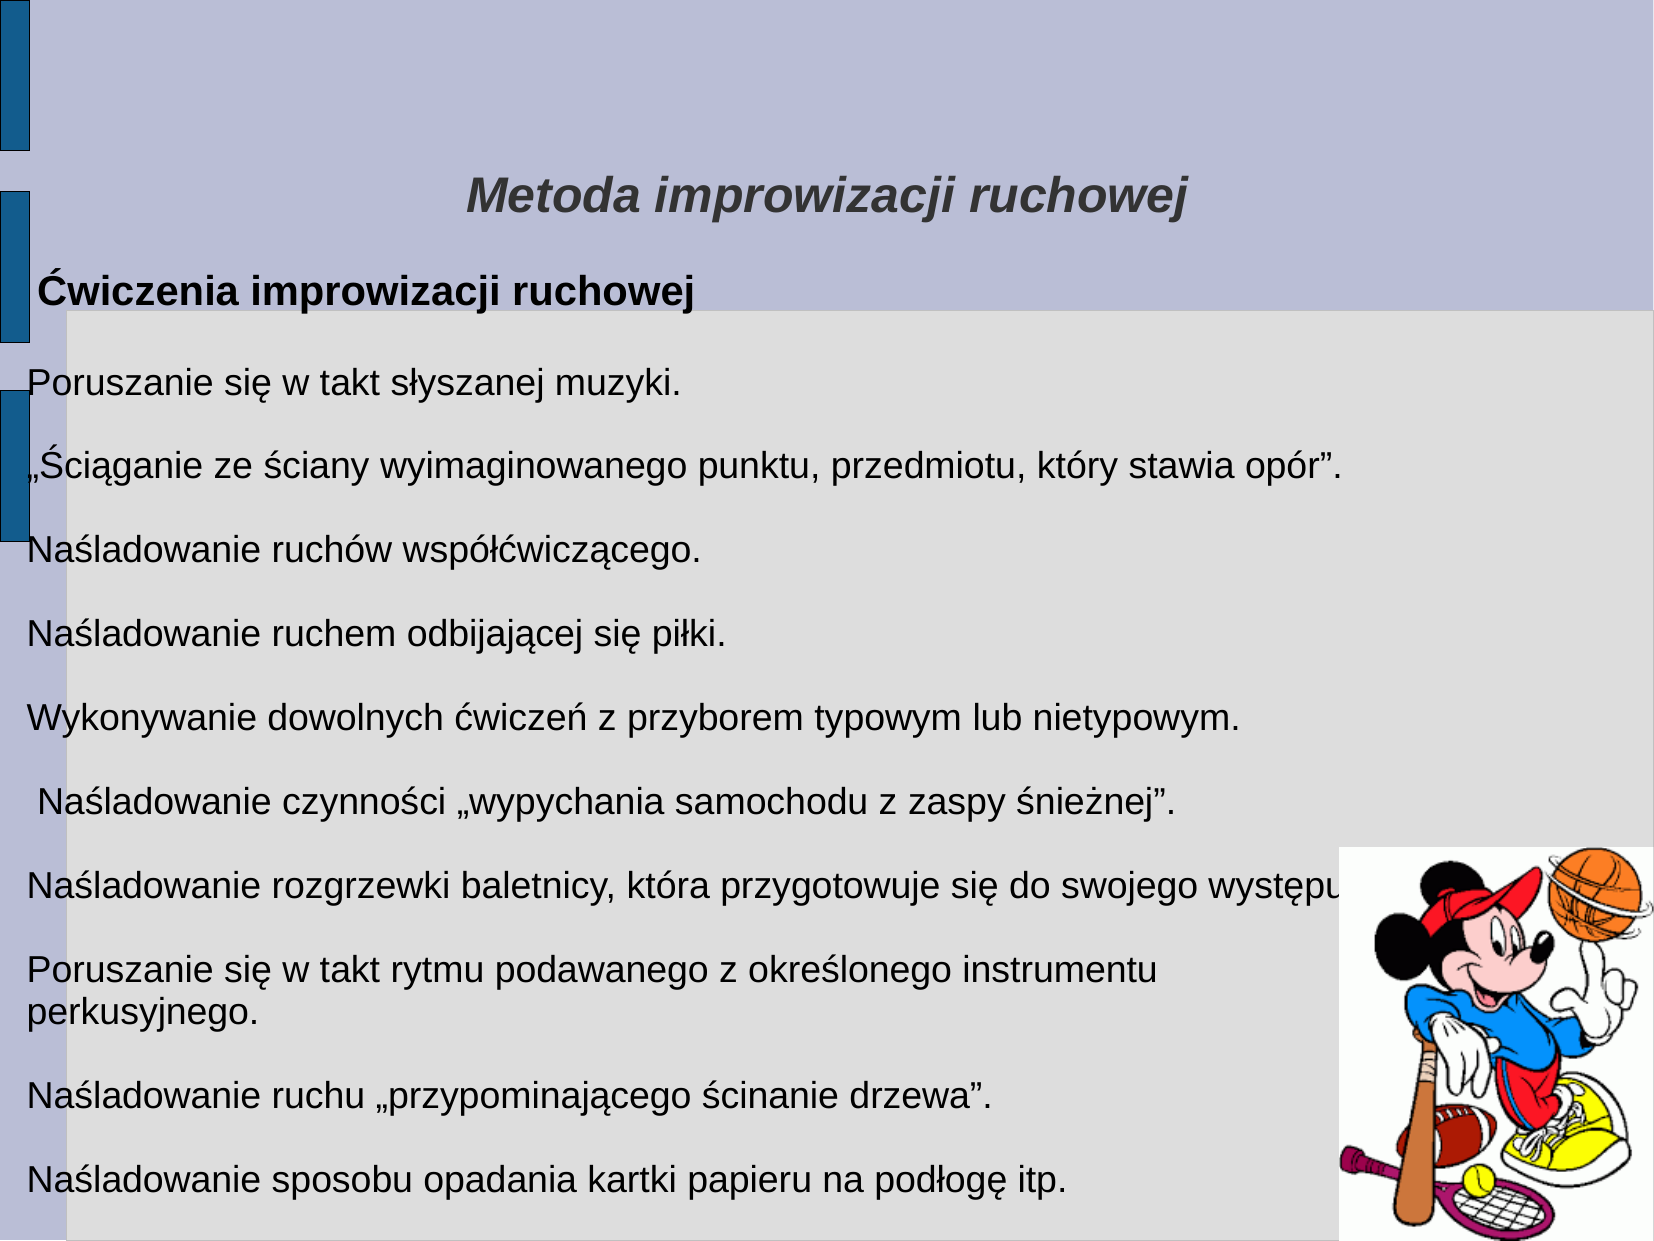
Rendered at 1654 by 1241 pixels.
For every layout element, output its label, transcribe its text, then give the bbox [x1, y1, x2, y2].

title Metoda improwizacji ruchowej [121, 91, 1534, 260]
picture [1339, 847, 1654, 1241]
text_box Ćwiczenia improwizacji ruchowej Poruszanie się w takt słyszanej muzyki. „Ściąganie ze ściany wyimaginowanego punktu, przedmiotu, który stawia opór”. Naśladowanie ruchów współćwiczącego. Naśladowanie ruchem odbijającej się piłki. Wykonywanie dowolnych ćwiczeń z przyborem typowym lub nietypowym. Naśladowanie czynności „wypychania samochodu z zaspy śnieżnej”. Naśladowanie rozgrzewki baletnicy, która przygotowuje się do swojego występu. Poruszanie się w takt rytmu podawanego z określonego instrumentu perkusyjnego. Naśladowanie ruchu „przypominającego ścinanie drzewa”. Naśladowanie sposobu opadania kartki papieru na podłogę itp. [11, 260, 1560, 1212]
